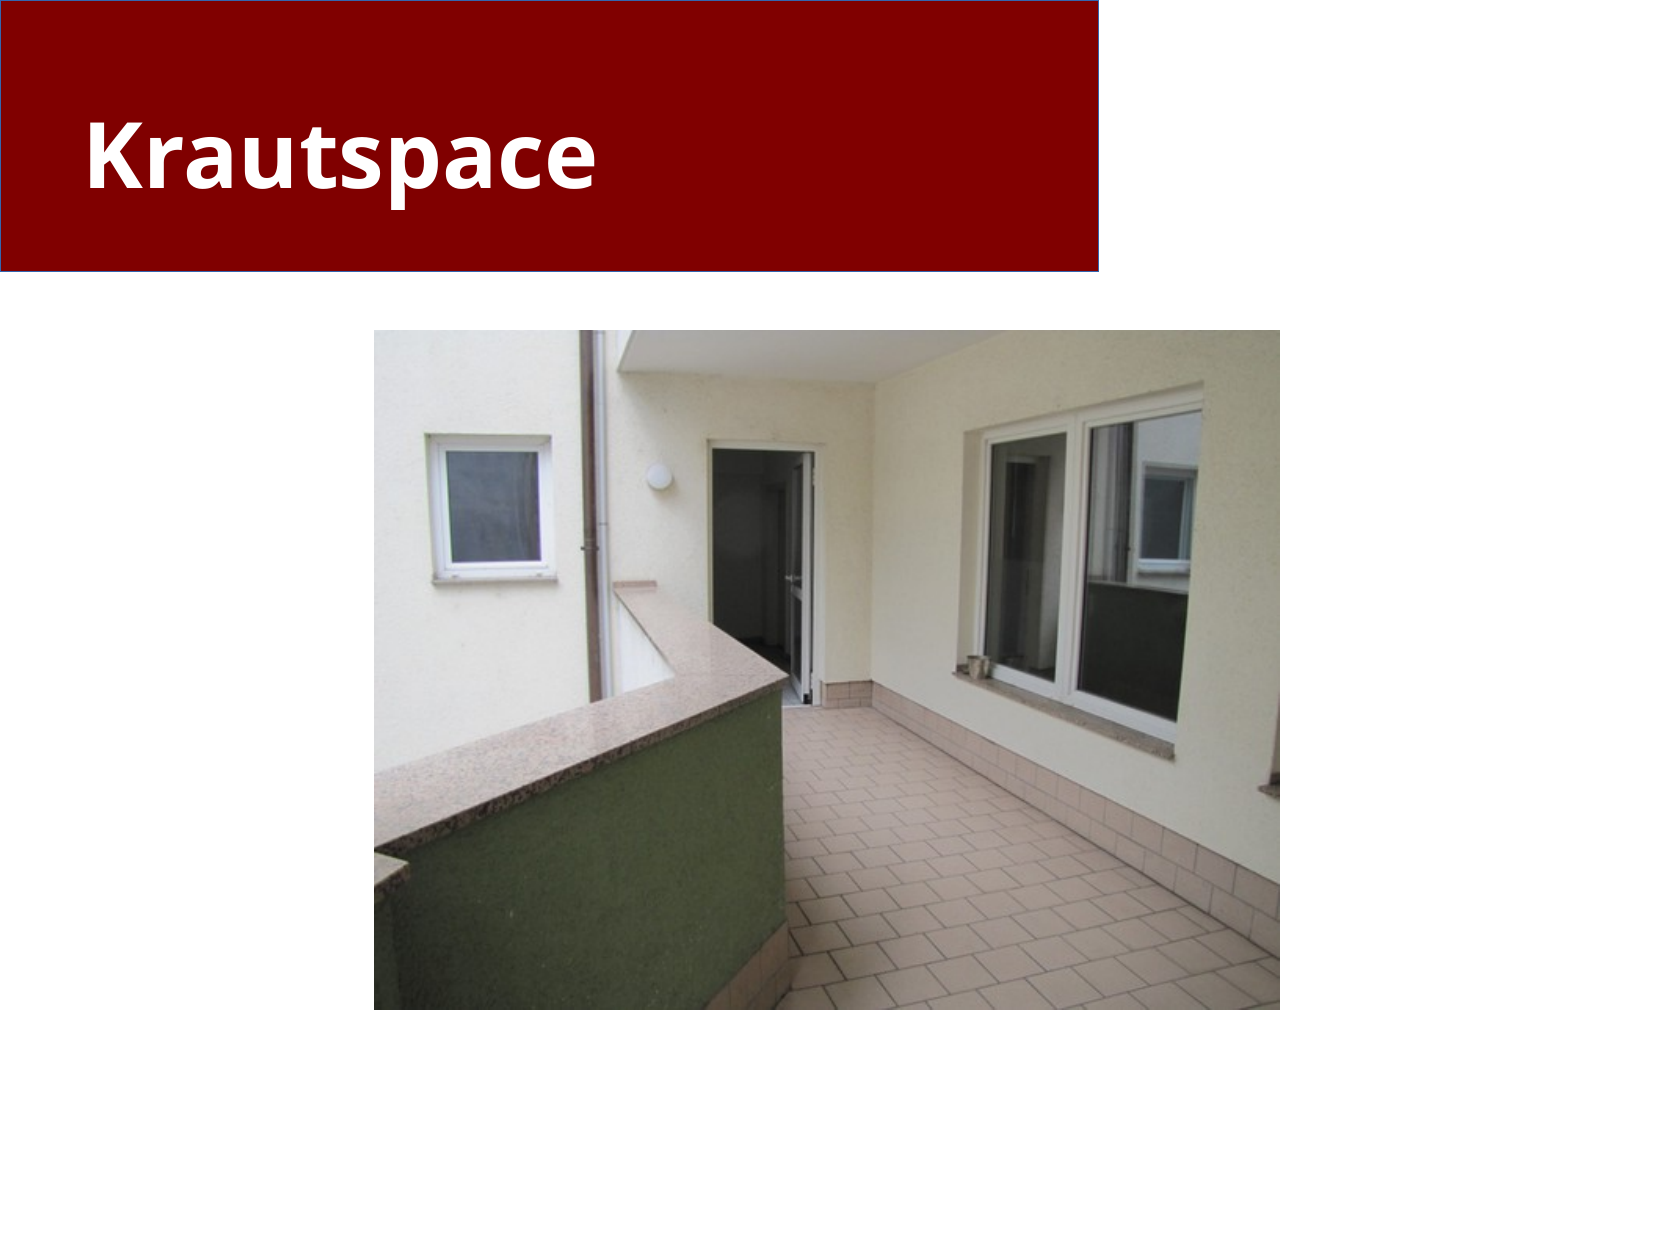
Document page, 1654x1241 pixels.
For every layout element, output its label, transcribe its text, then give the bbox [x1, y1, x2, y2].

picture [374, 330, 1280, 1010]
title Krautspace [82, 49, 1028, 257]
